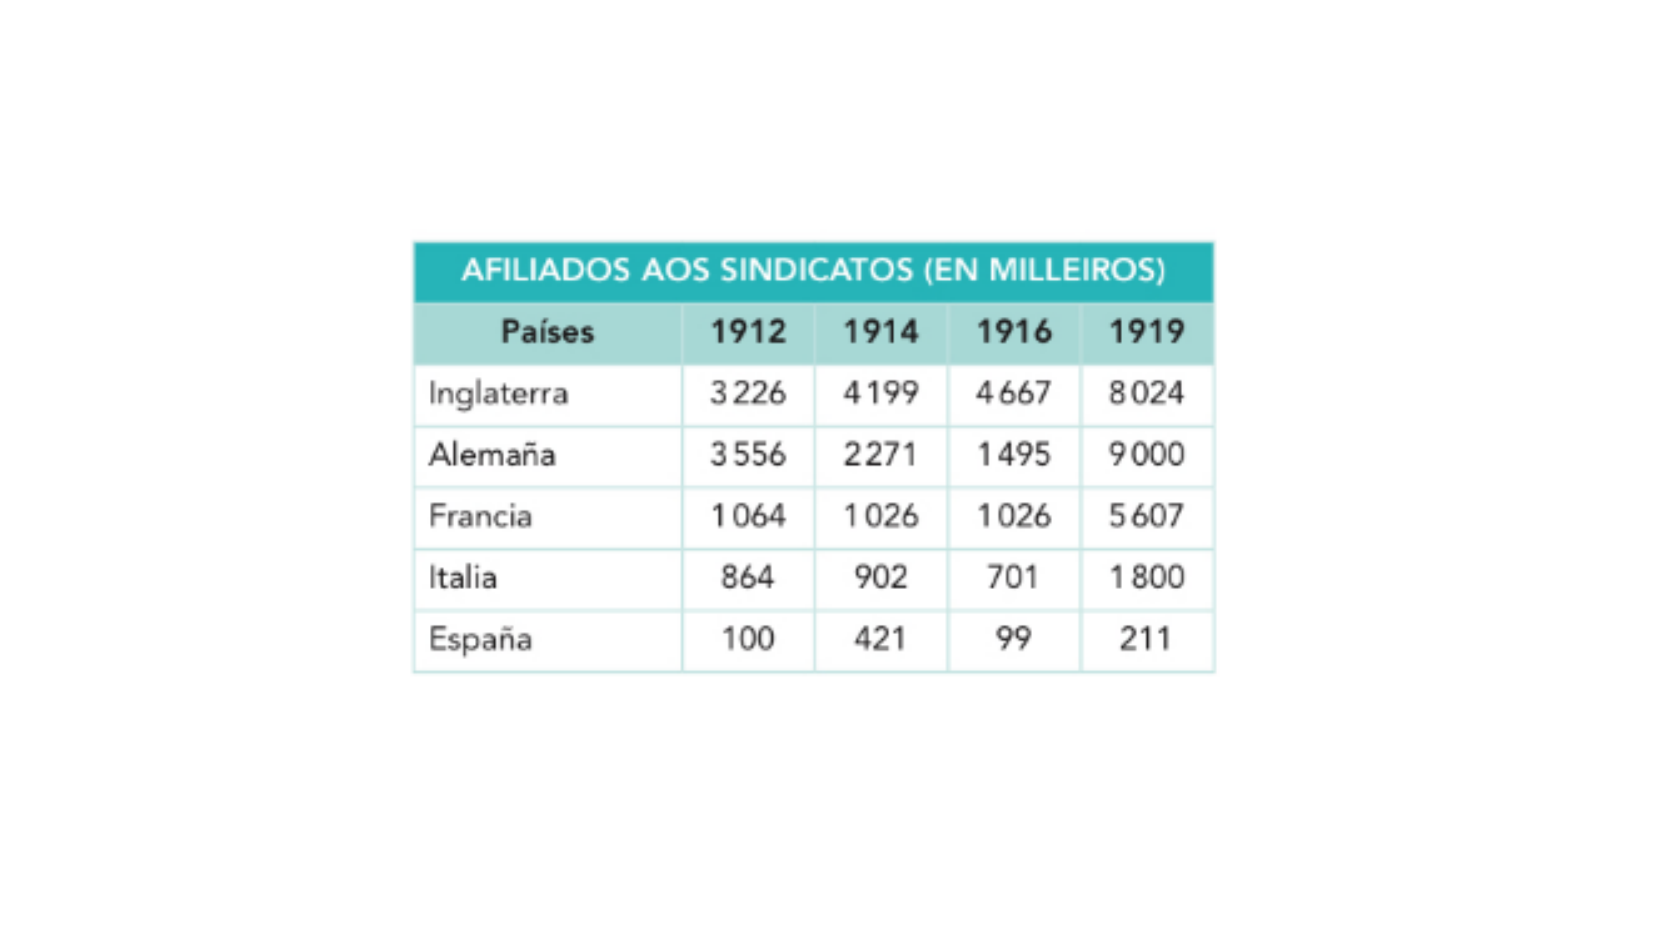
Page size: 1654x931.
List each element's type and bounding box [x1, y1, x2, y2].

picture [369, 206, 1262, 709]
